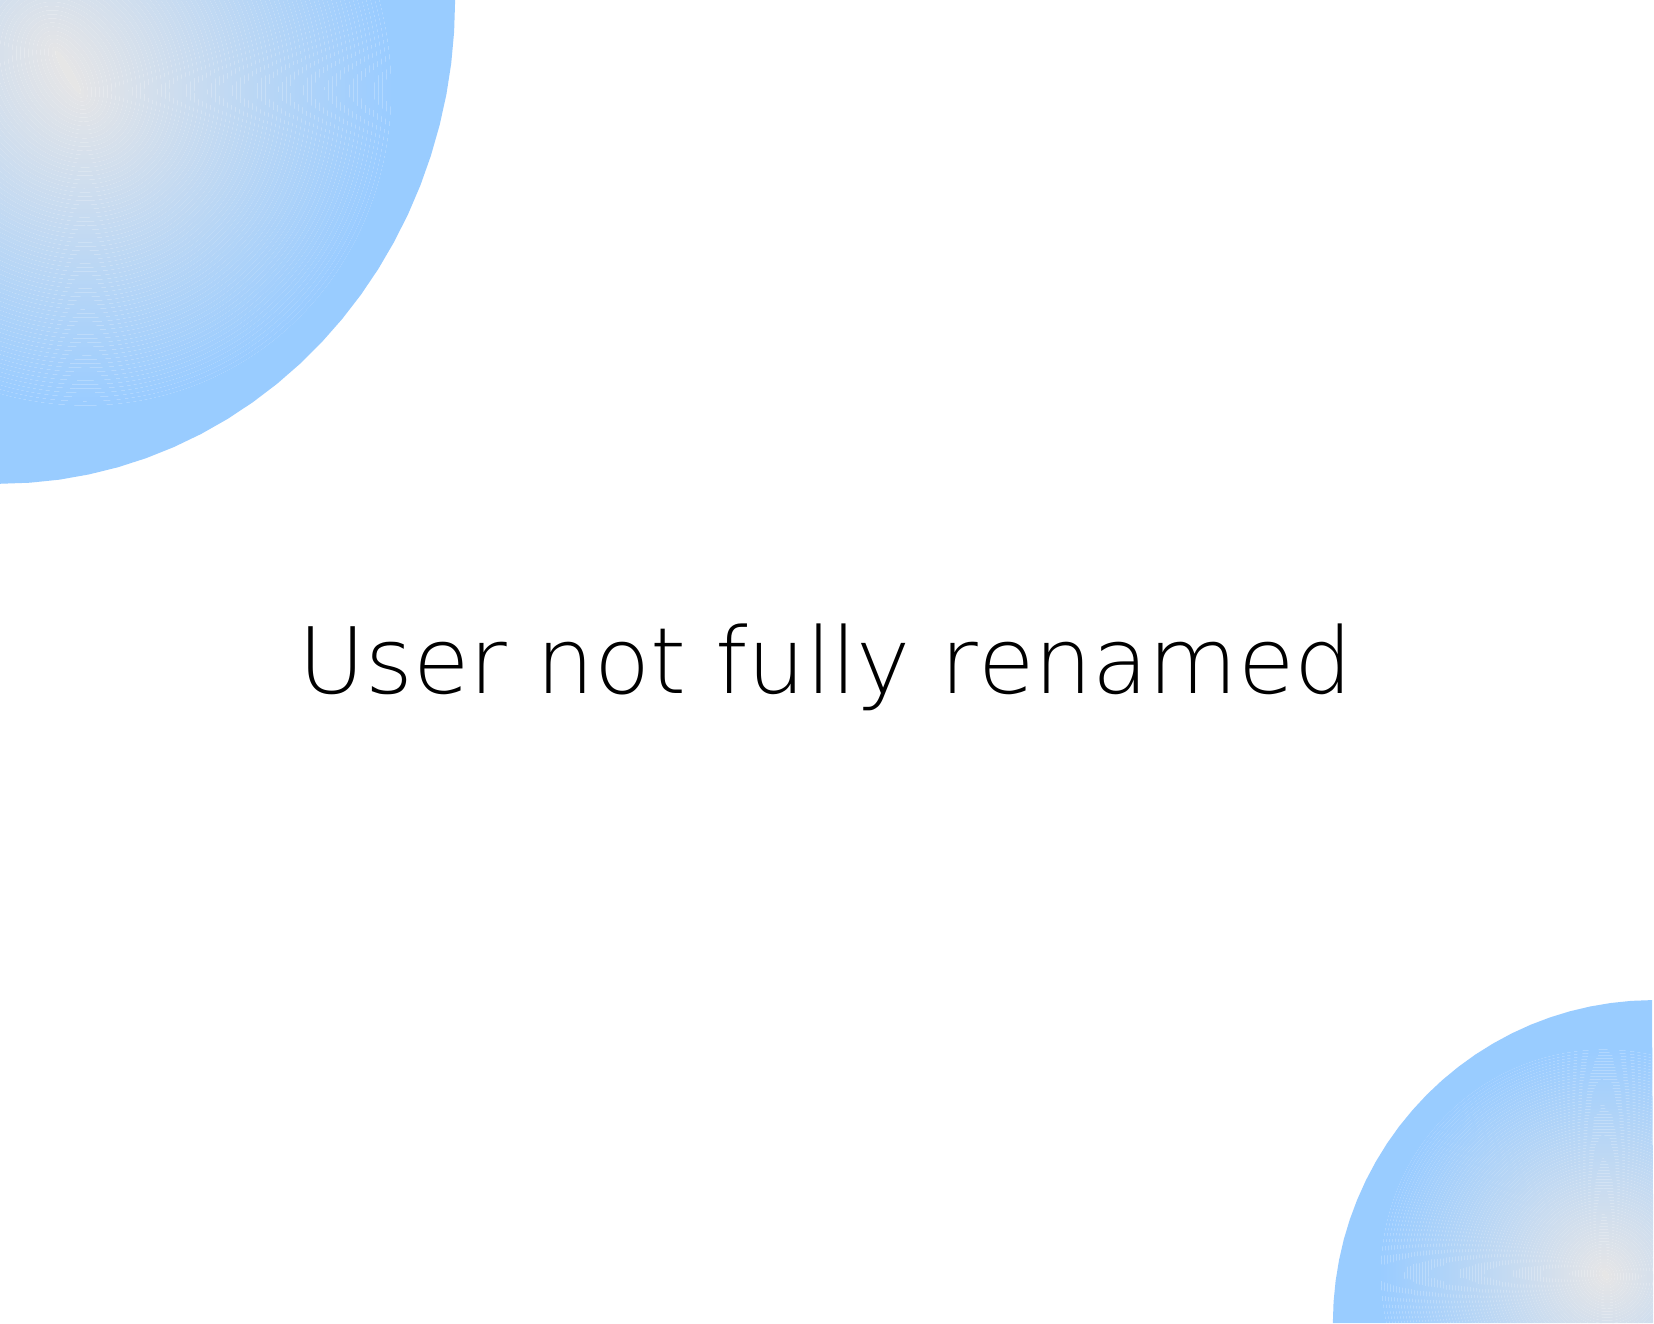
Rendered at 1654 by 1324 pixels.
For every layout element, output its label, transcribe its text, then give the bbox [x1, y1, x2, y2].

subtitle User not fully renamed [82, 149, 1571, 1174]
